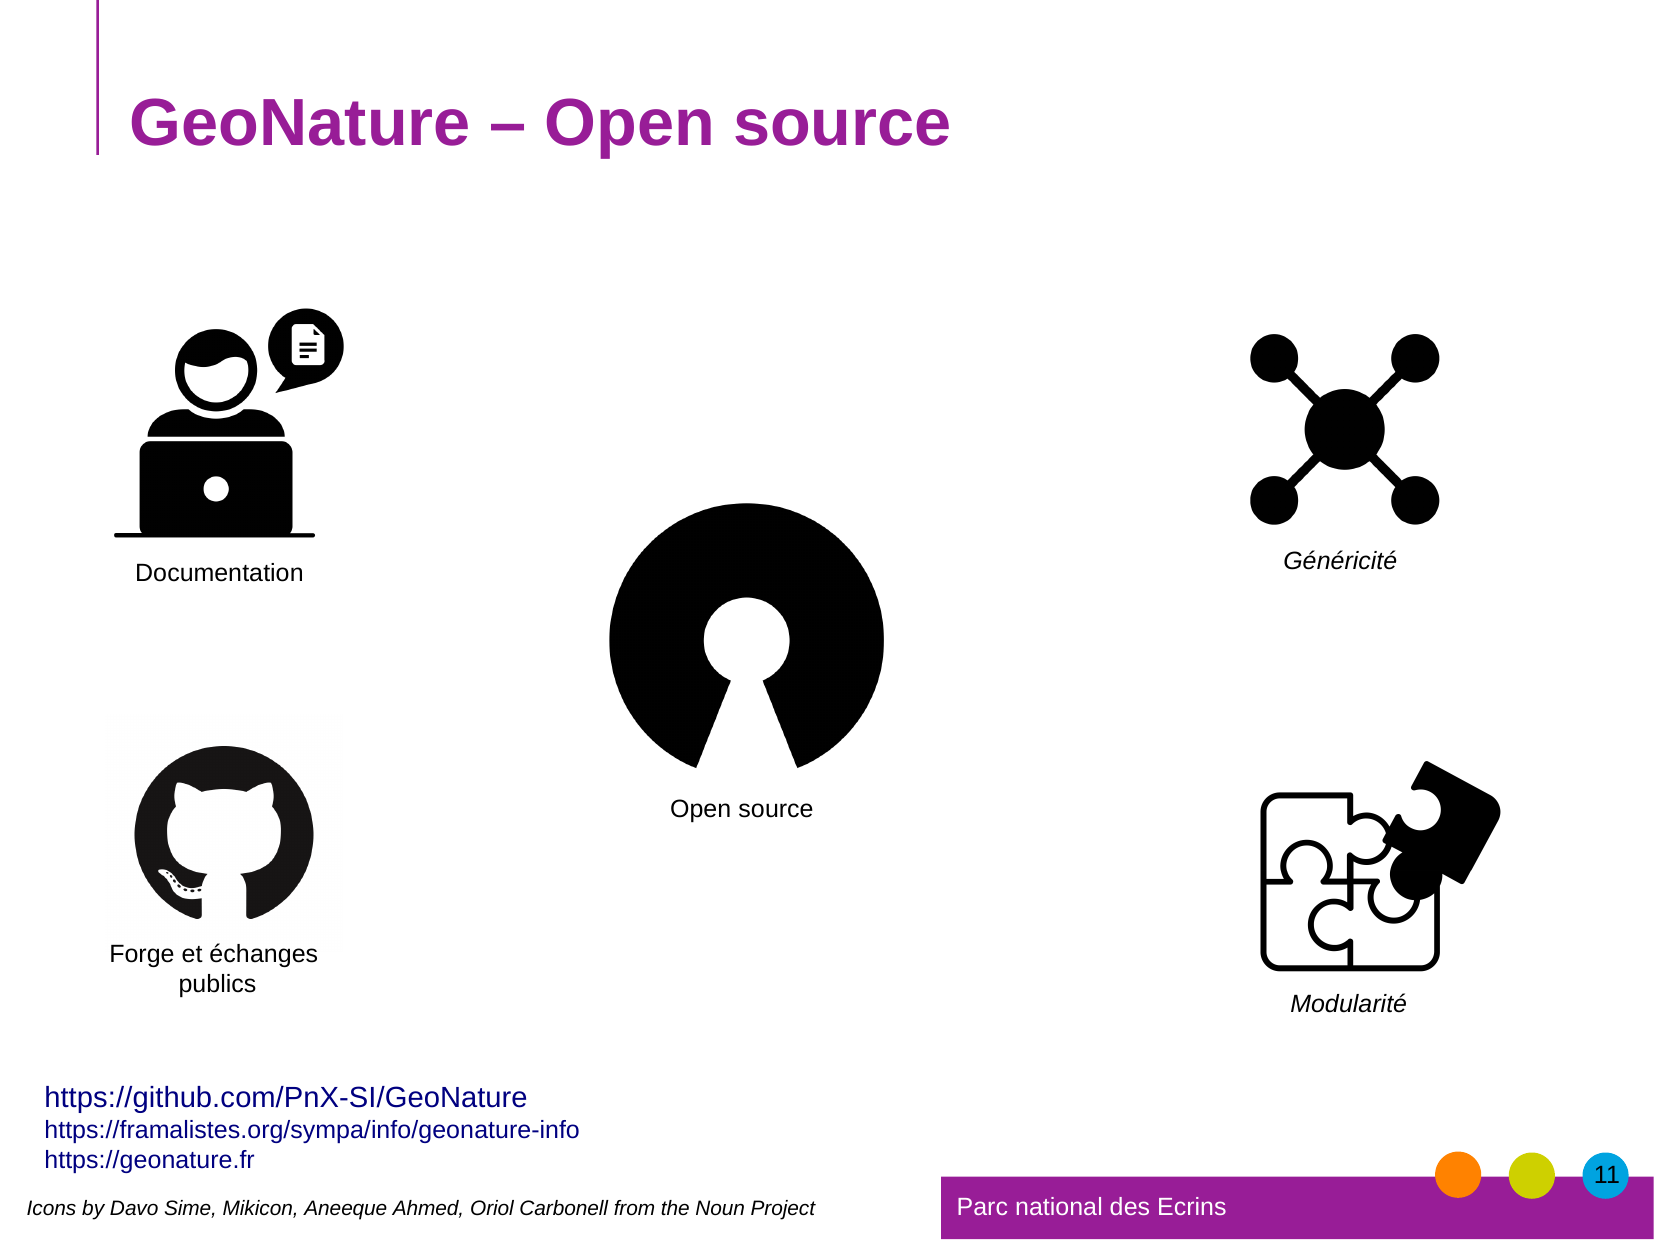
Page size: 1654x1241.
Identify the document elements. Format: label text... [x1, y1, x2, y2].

picture [1240, 334, 1447, 528]
picture [105, 714, 343, 930]
text_box Forge et échanges publics [94, 930, 485, 1046]
text_box Modularité [1275, 980, 1520, 1051]
text_box Open source [655, 785, 925, 851]
picture [1221, 738, 1518, 1004]
text_box Icons by Davo Sime, Mikicon, Aneeque Ahmed, Oriol Carbonell from the Noun Project [11, 1187, 831, 1227]
picture [596, 496, 892, 792]
text_box Généricité [1268, 537, 1508, 608]
text_box Documentation [120, 549, 432, 615]
text_box https://github.com/PnX-SI/GeoNature https://framalistes.org/sympa/info/geonature-info https://geonature.fr [29, 1071, 824, 1182]
picture [94, 307, 359, 544]
title GeoNature – Open source [129, 11, 1619, 160]
